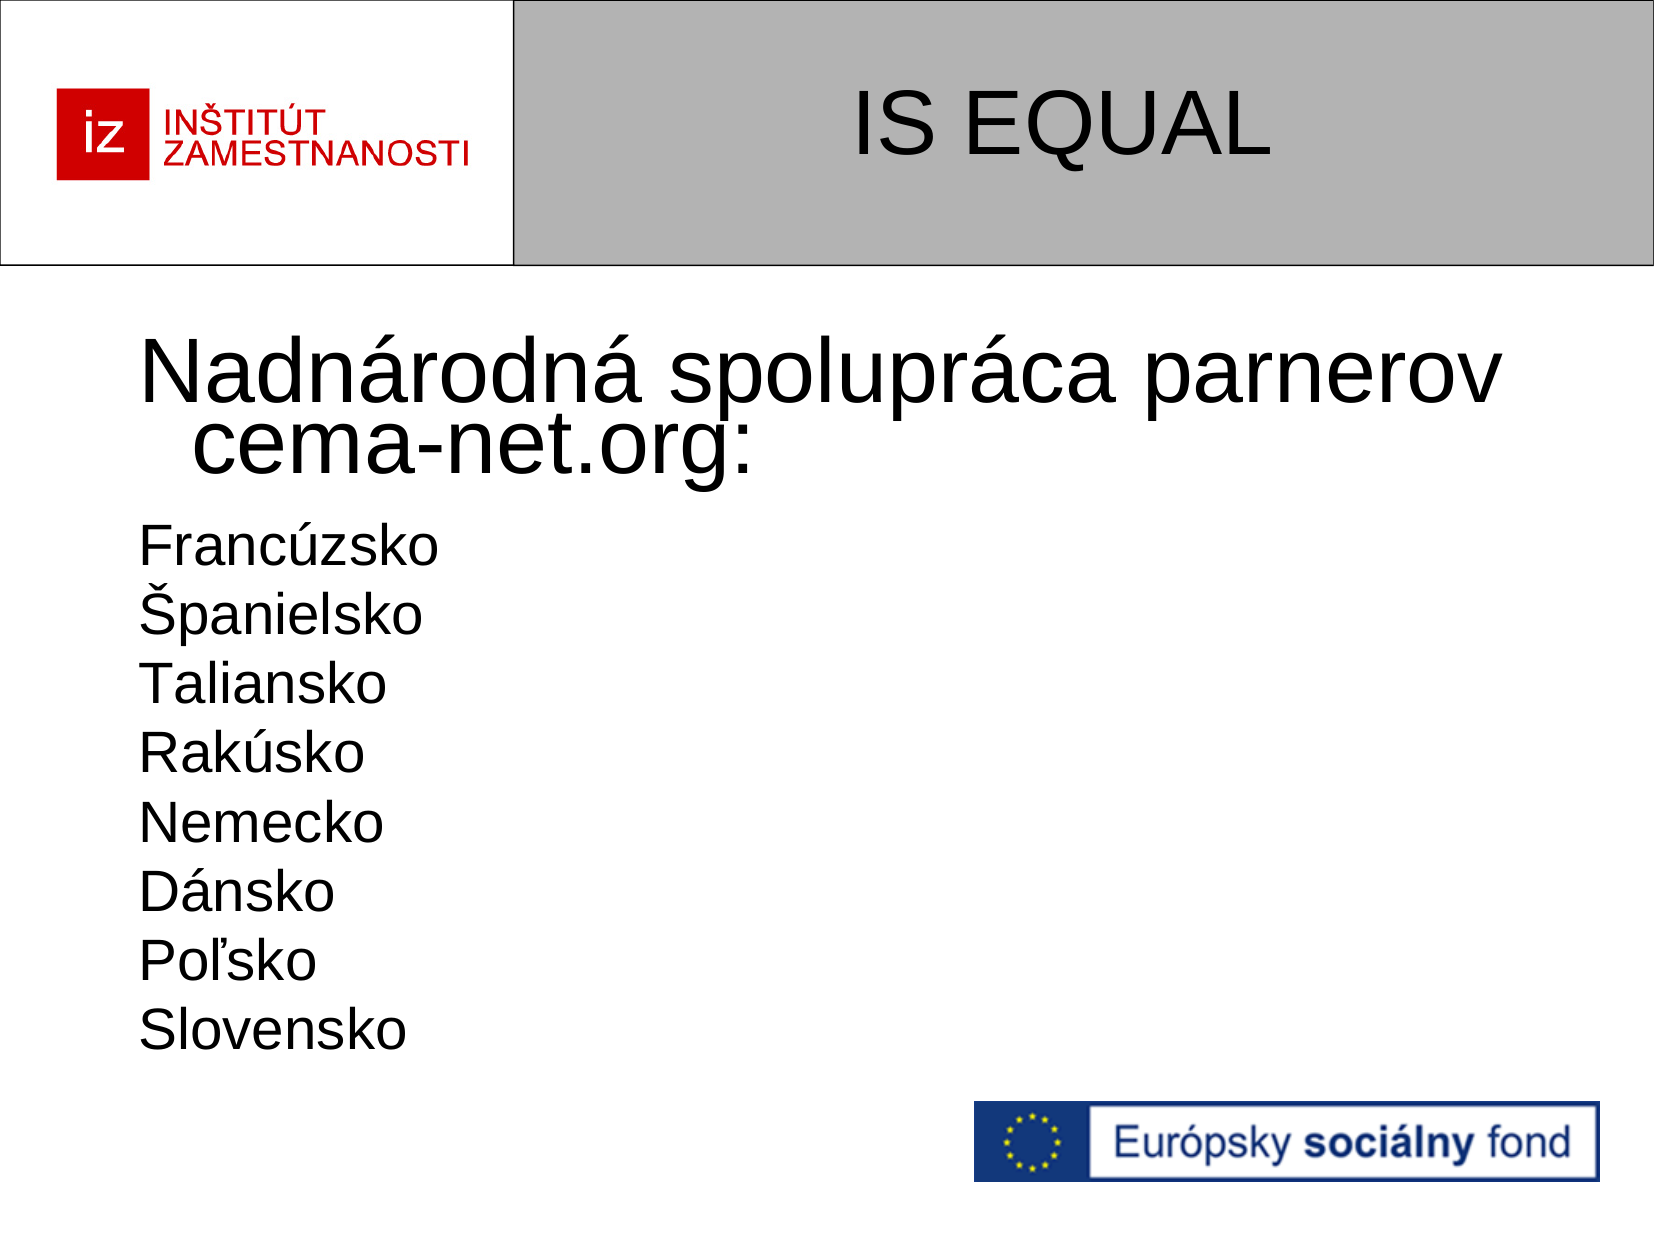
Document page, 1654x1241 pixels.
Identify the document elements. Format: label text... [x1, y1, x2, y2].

list Nadnárodná spolupráca parnerov cema-net.org: Francúzsko Španielsko Taliansko Rakúsko Nemecko Dánsko Poľsko Slovensko [121, 344, 1533, 1120]
title IS EQUAL [560, 37, 1565, 229]
picture [5, 8, 512, 256]
picture [974, 1101, 1600, 1182]
